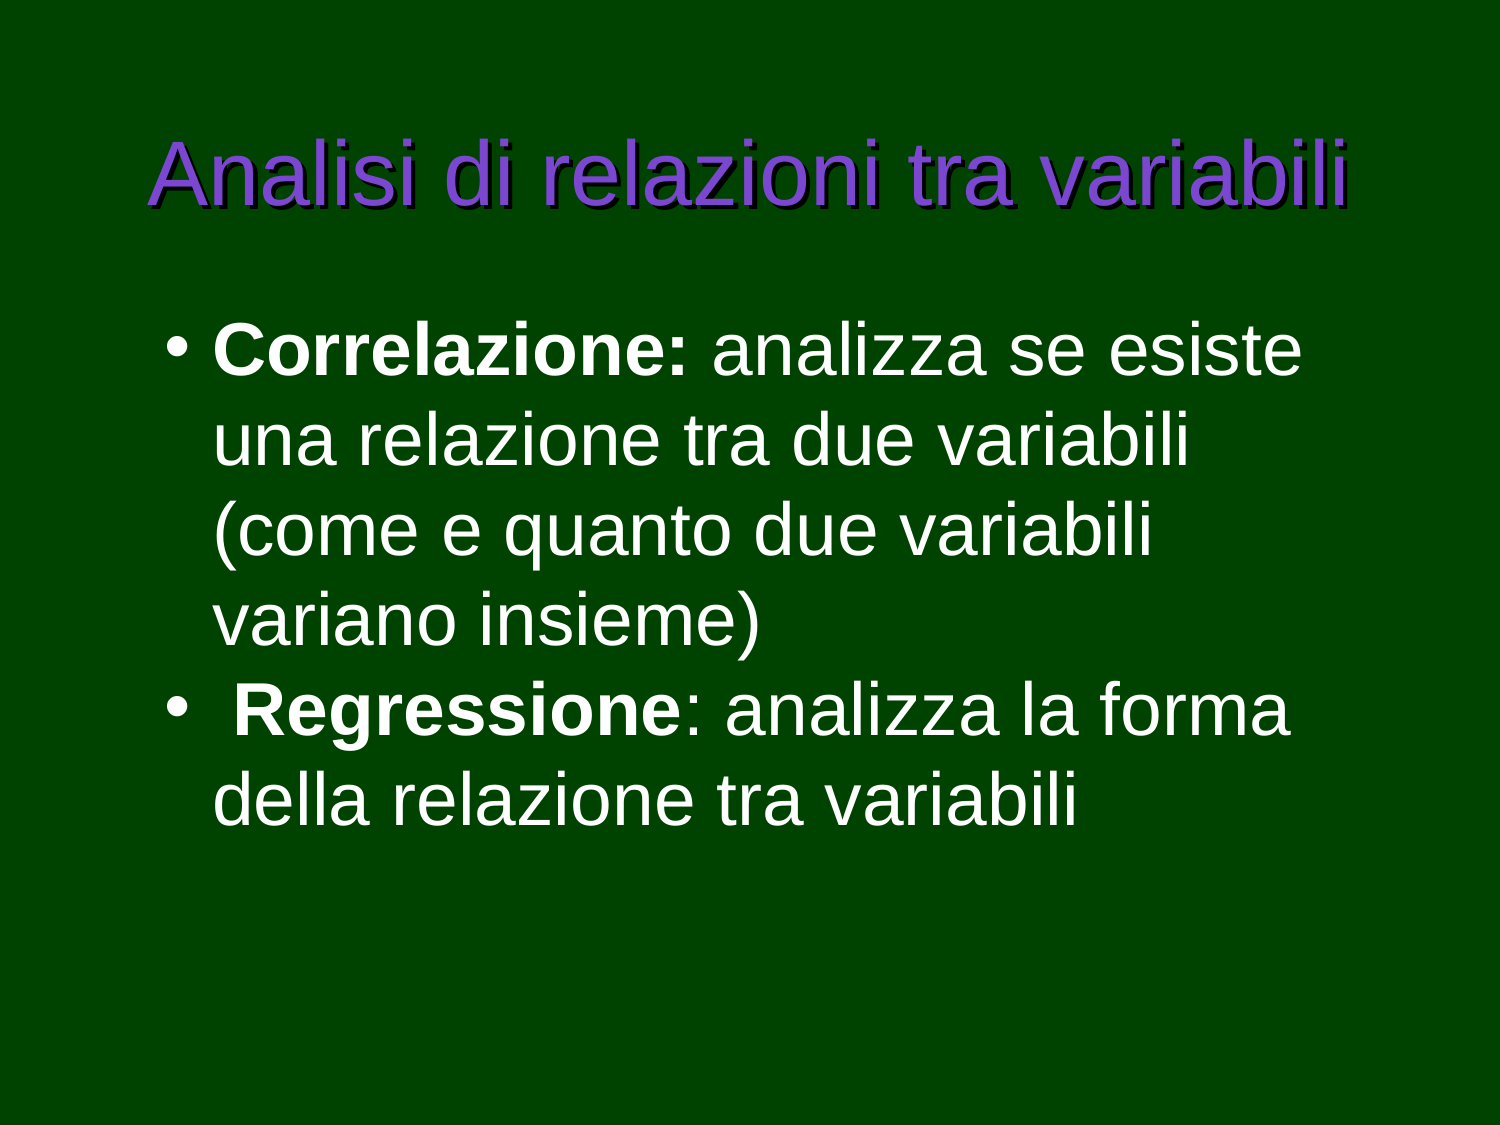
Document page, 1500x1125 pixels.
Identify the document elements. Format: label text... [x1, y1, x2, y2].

title Analisi di relazioni tra variabili [112, 74, 1388, 263]
text_box Correlazione: analizza se esiste una relazione tra due variabili (come e quanto due variabili variano insieme) Regressione: analizza la forma della relazione tra variabili [149, 292, 1388, 848]
